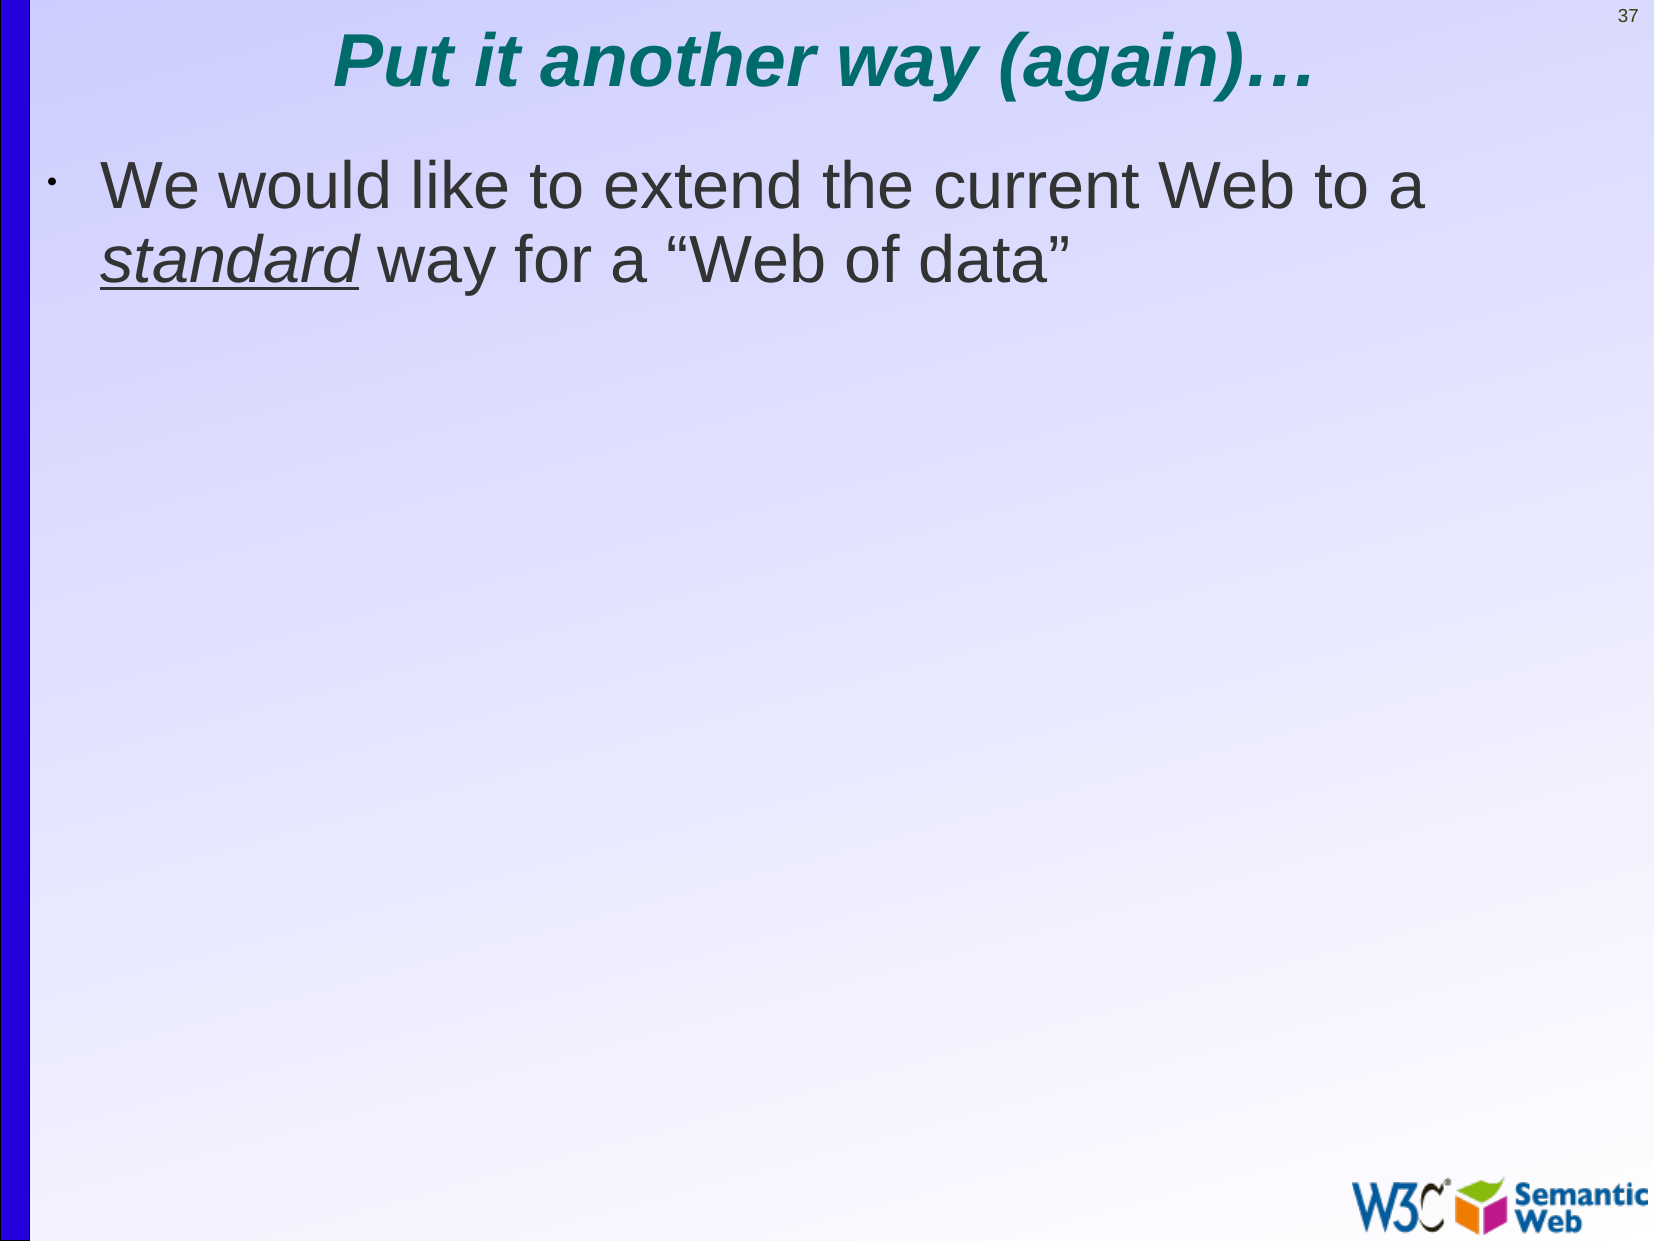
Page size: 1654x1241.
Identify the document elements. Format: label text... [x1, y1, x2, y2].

picture [1352, 1175, 1648, 1235]
title Put it another way (again)… [0, 0, 1654, 119]
list We would like to extend the current Web to a standard way for a “Web of data” [29, 147, 1624, 1134]
